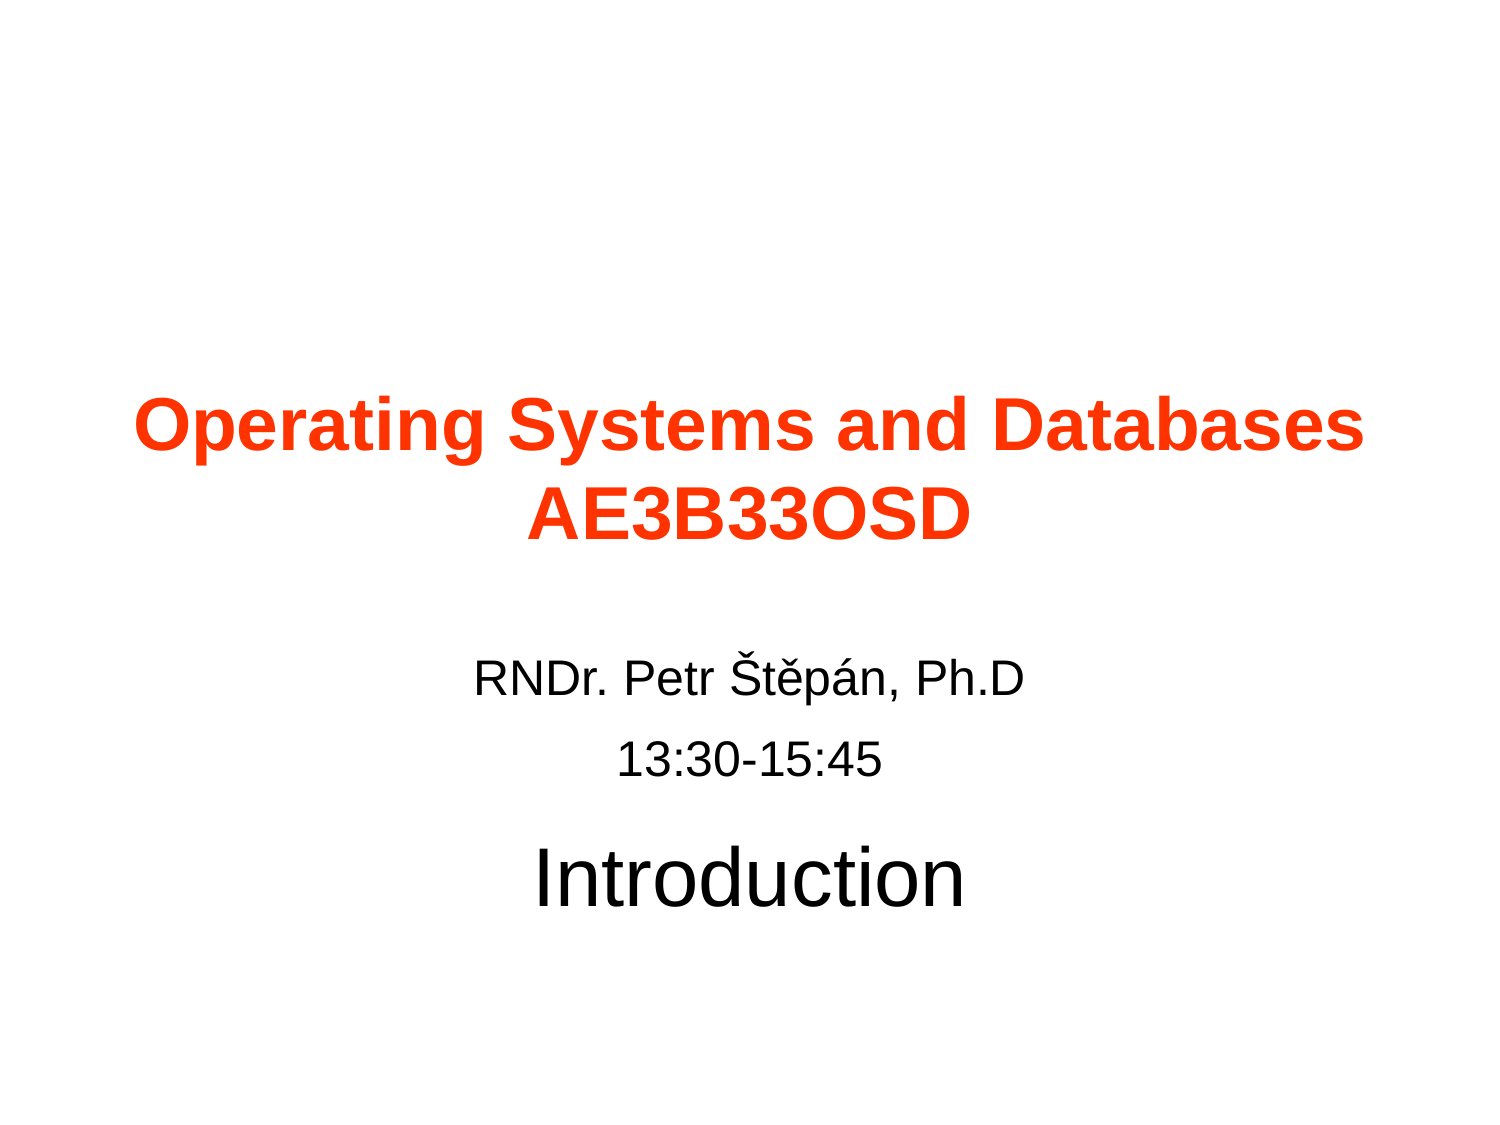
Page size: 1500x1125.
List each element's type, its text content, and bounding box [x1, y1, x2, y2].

text_box RNDr. Petr Štěpán, Ph.D 13:30-15:45 Introduction [225, 637, 1276, 1125]
title Operating Systems and Databases AE3B33OSD [112, 367, 1388, 563]
